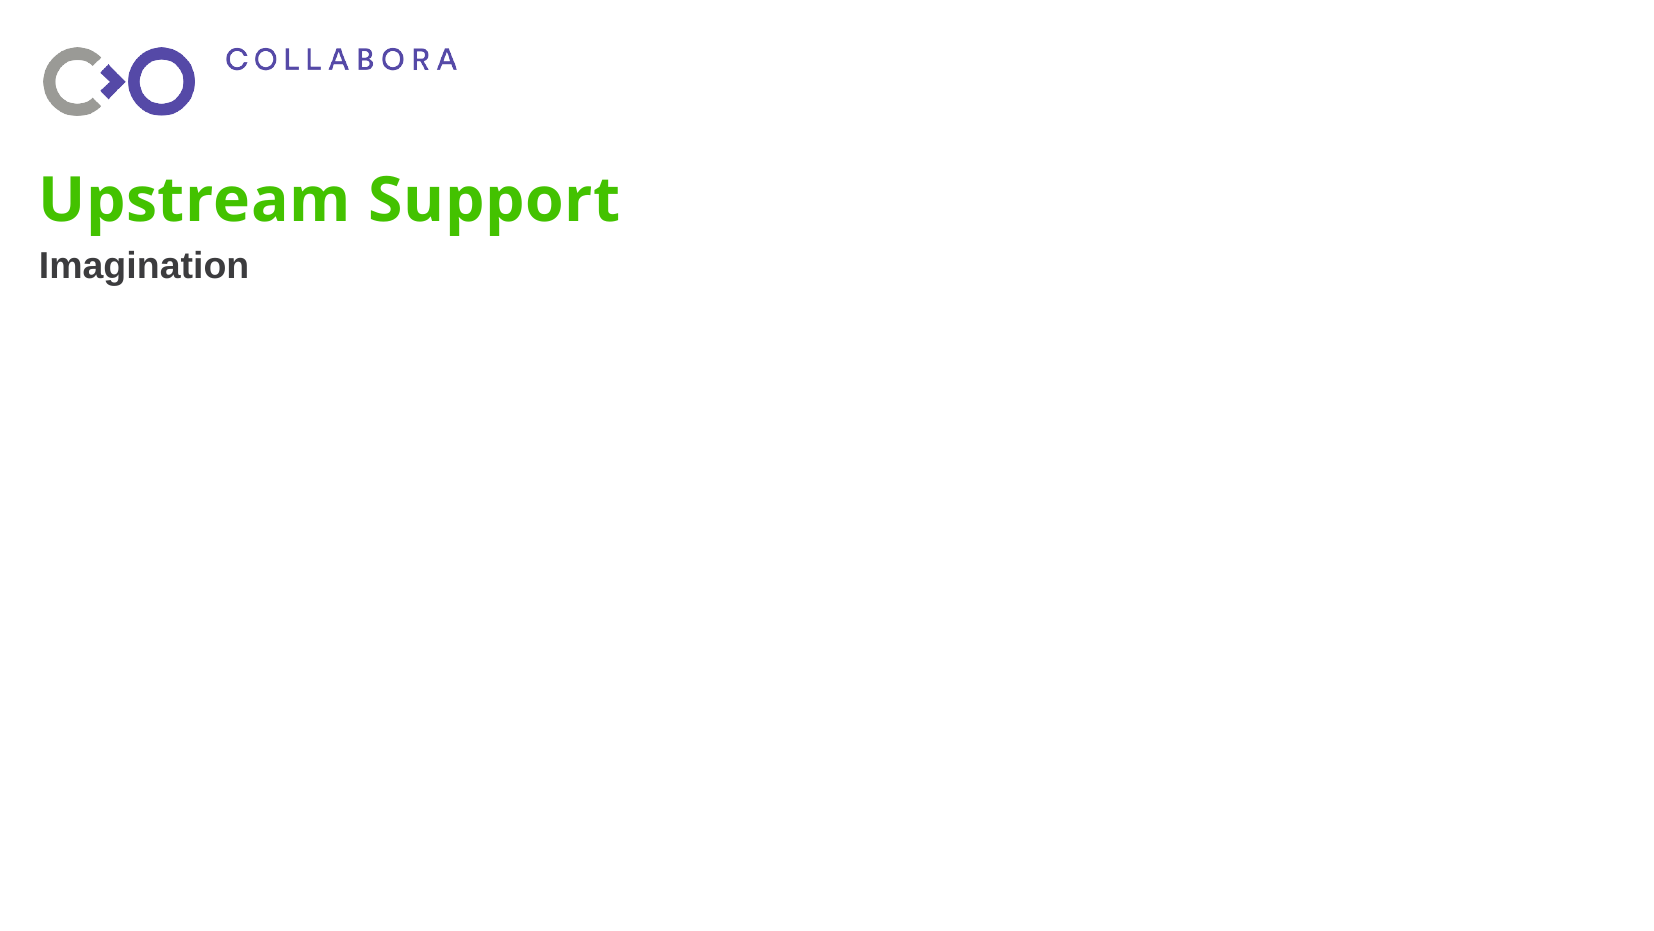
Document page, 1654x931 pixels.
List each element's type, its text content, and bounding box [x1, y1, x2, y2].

picture [43, 47, 457, 116]
text_box Imagination [38, 240, 1612, 290]
title Upstream Support [38, 159, 1614, 216]
